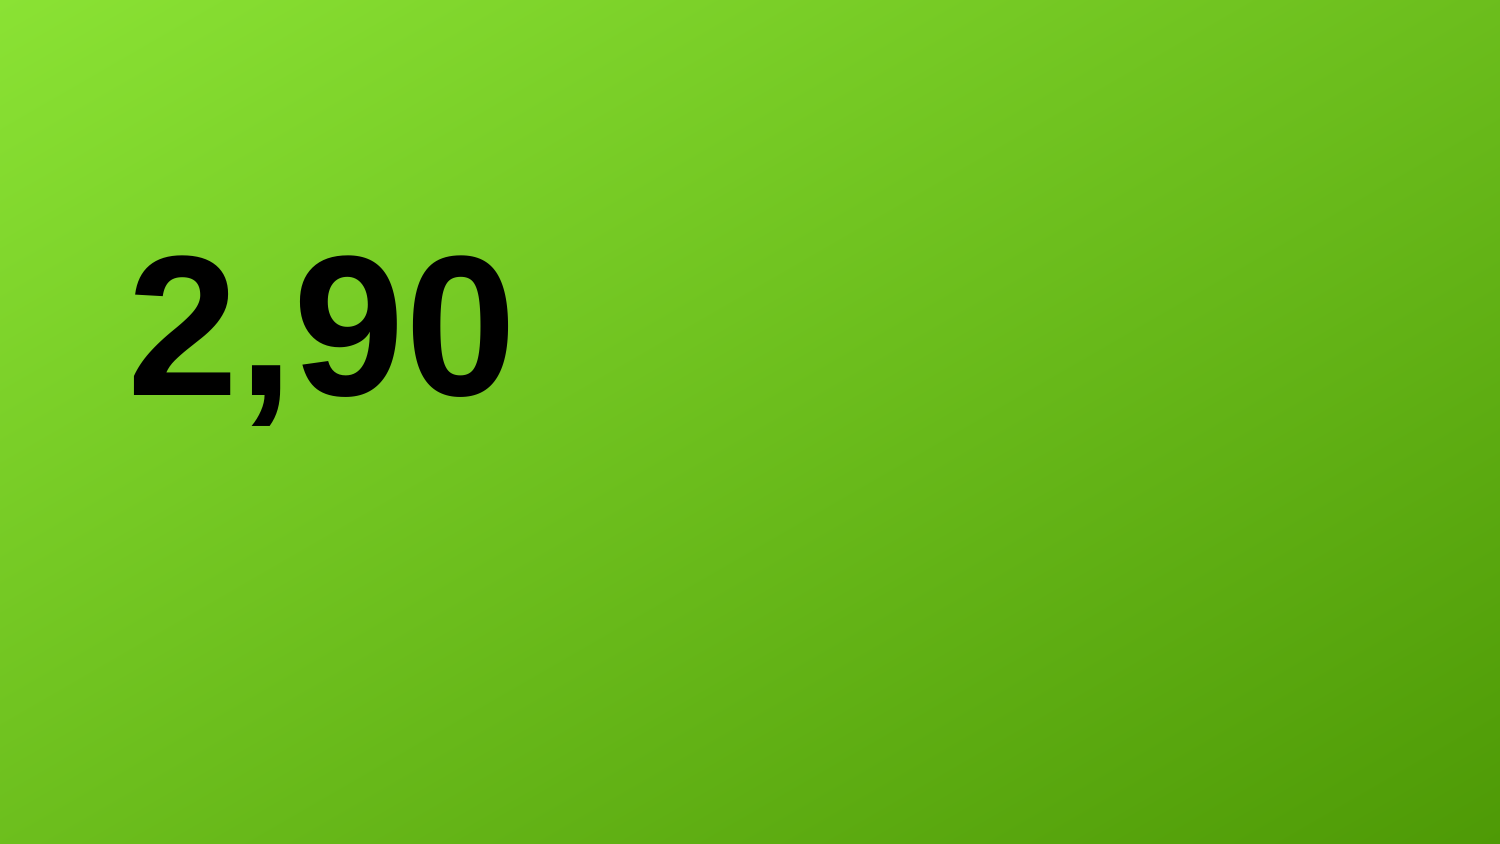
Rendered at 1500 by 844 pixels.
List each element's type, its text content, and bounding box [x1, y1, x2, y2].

text_box 2,90 [328, 277, 368, 327]
text_box 2,90 [440, 277, 480, 375]
text_box 2,90 [112, 259, 1388, 450]
